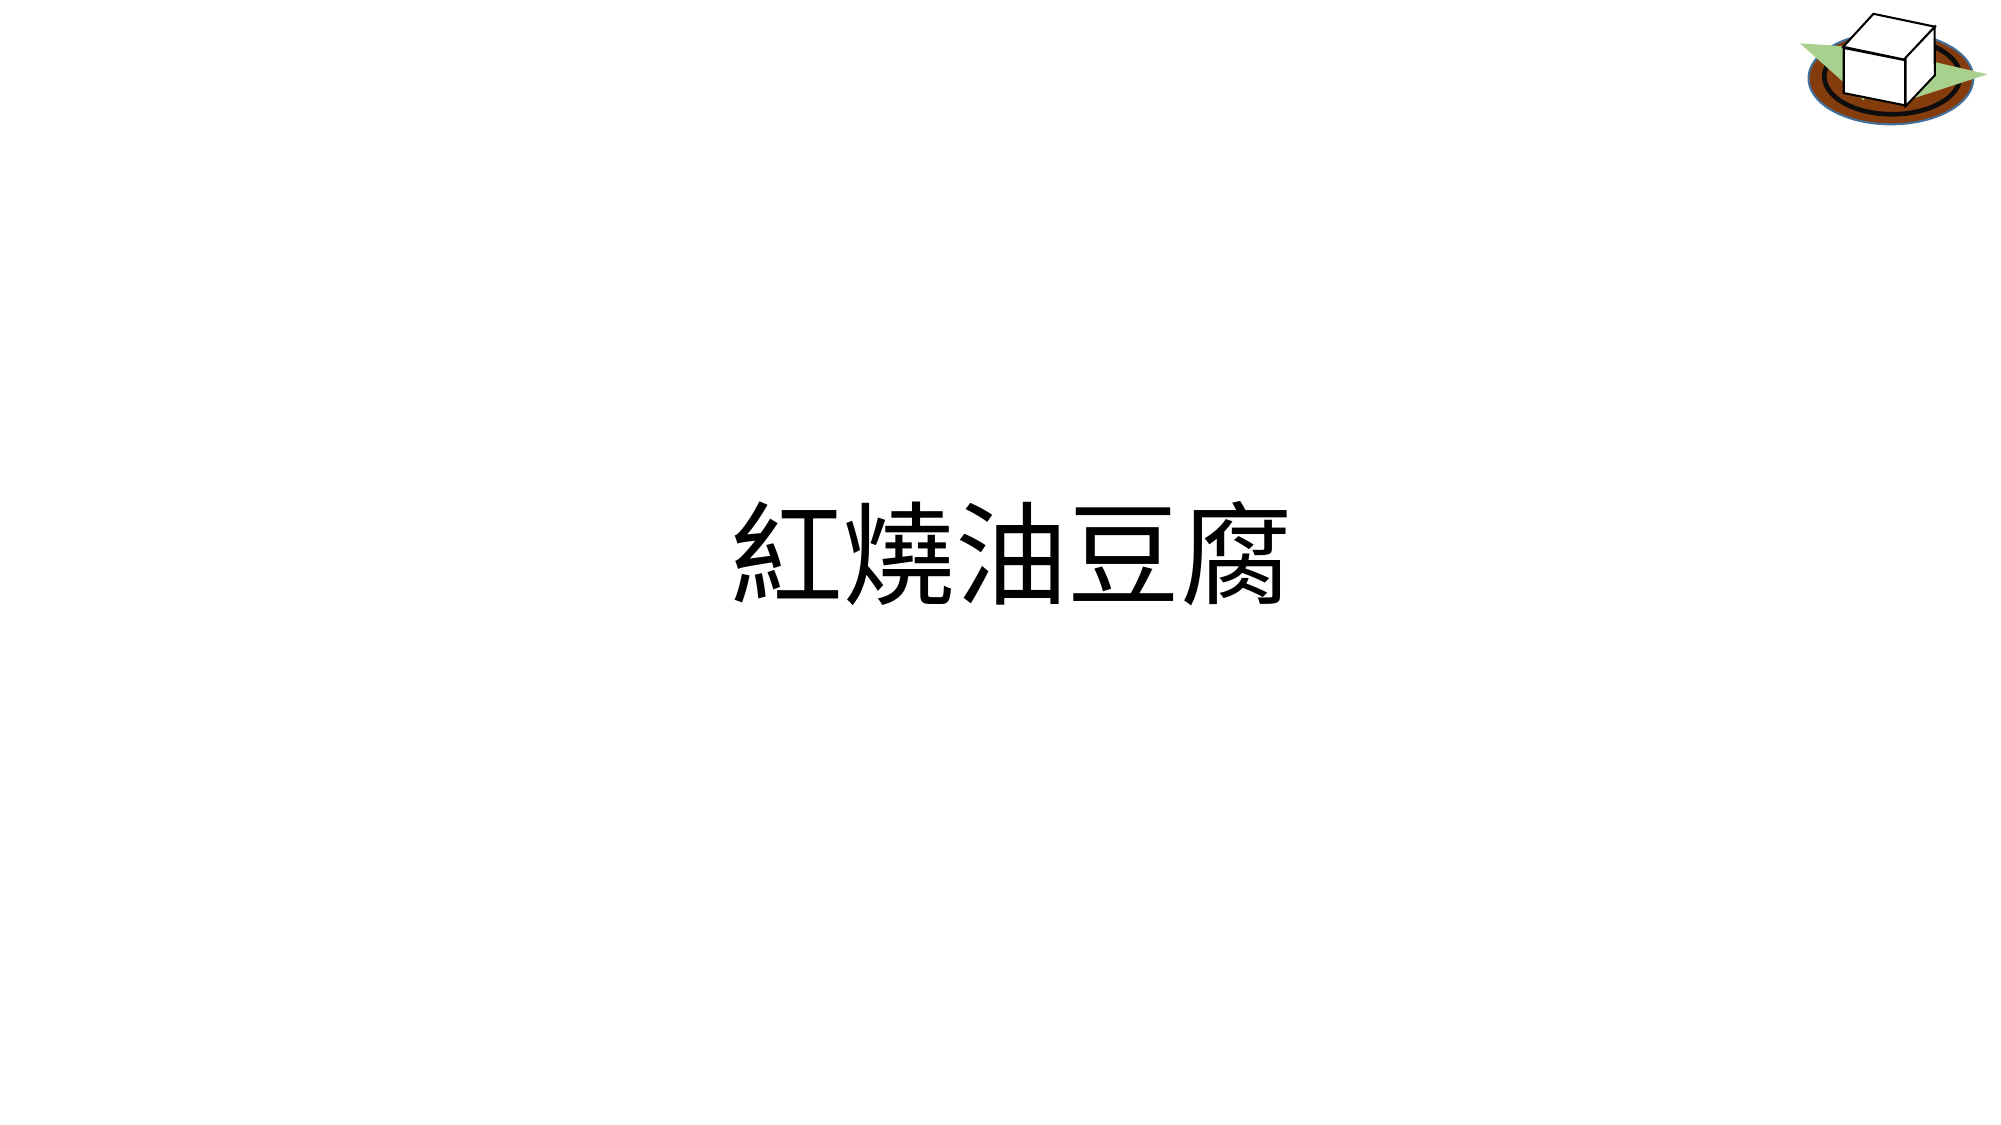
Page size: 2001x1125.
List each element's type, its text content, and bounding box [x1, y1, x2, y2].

text_box [1800, 13, 1988, 125]
text_box 紅燒油豆腐 [587, 475, 1436, 628]
